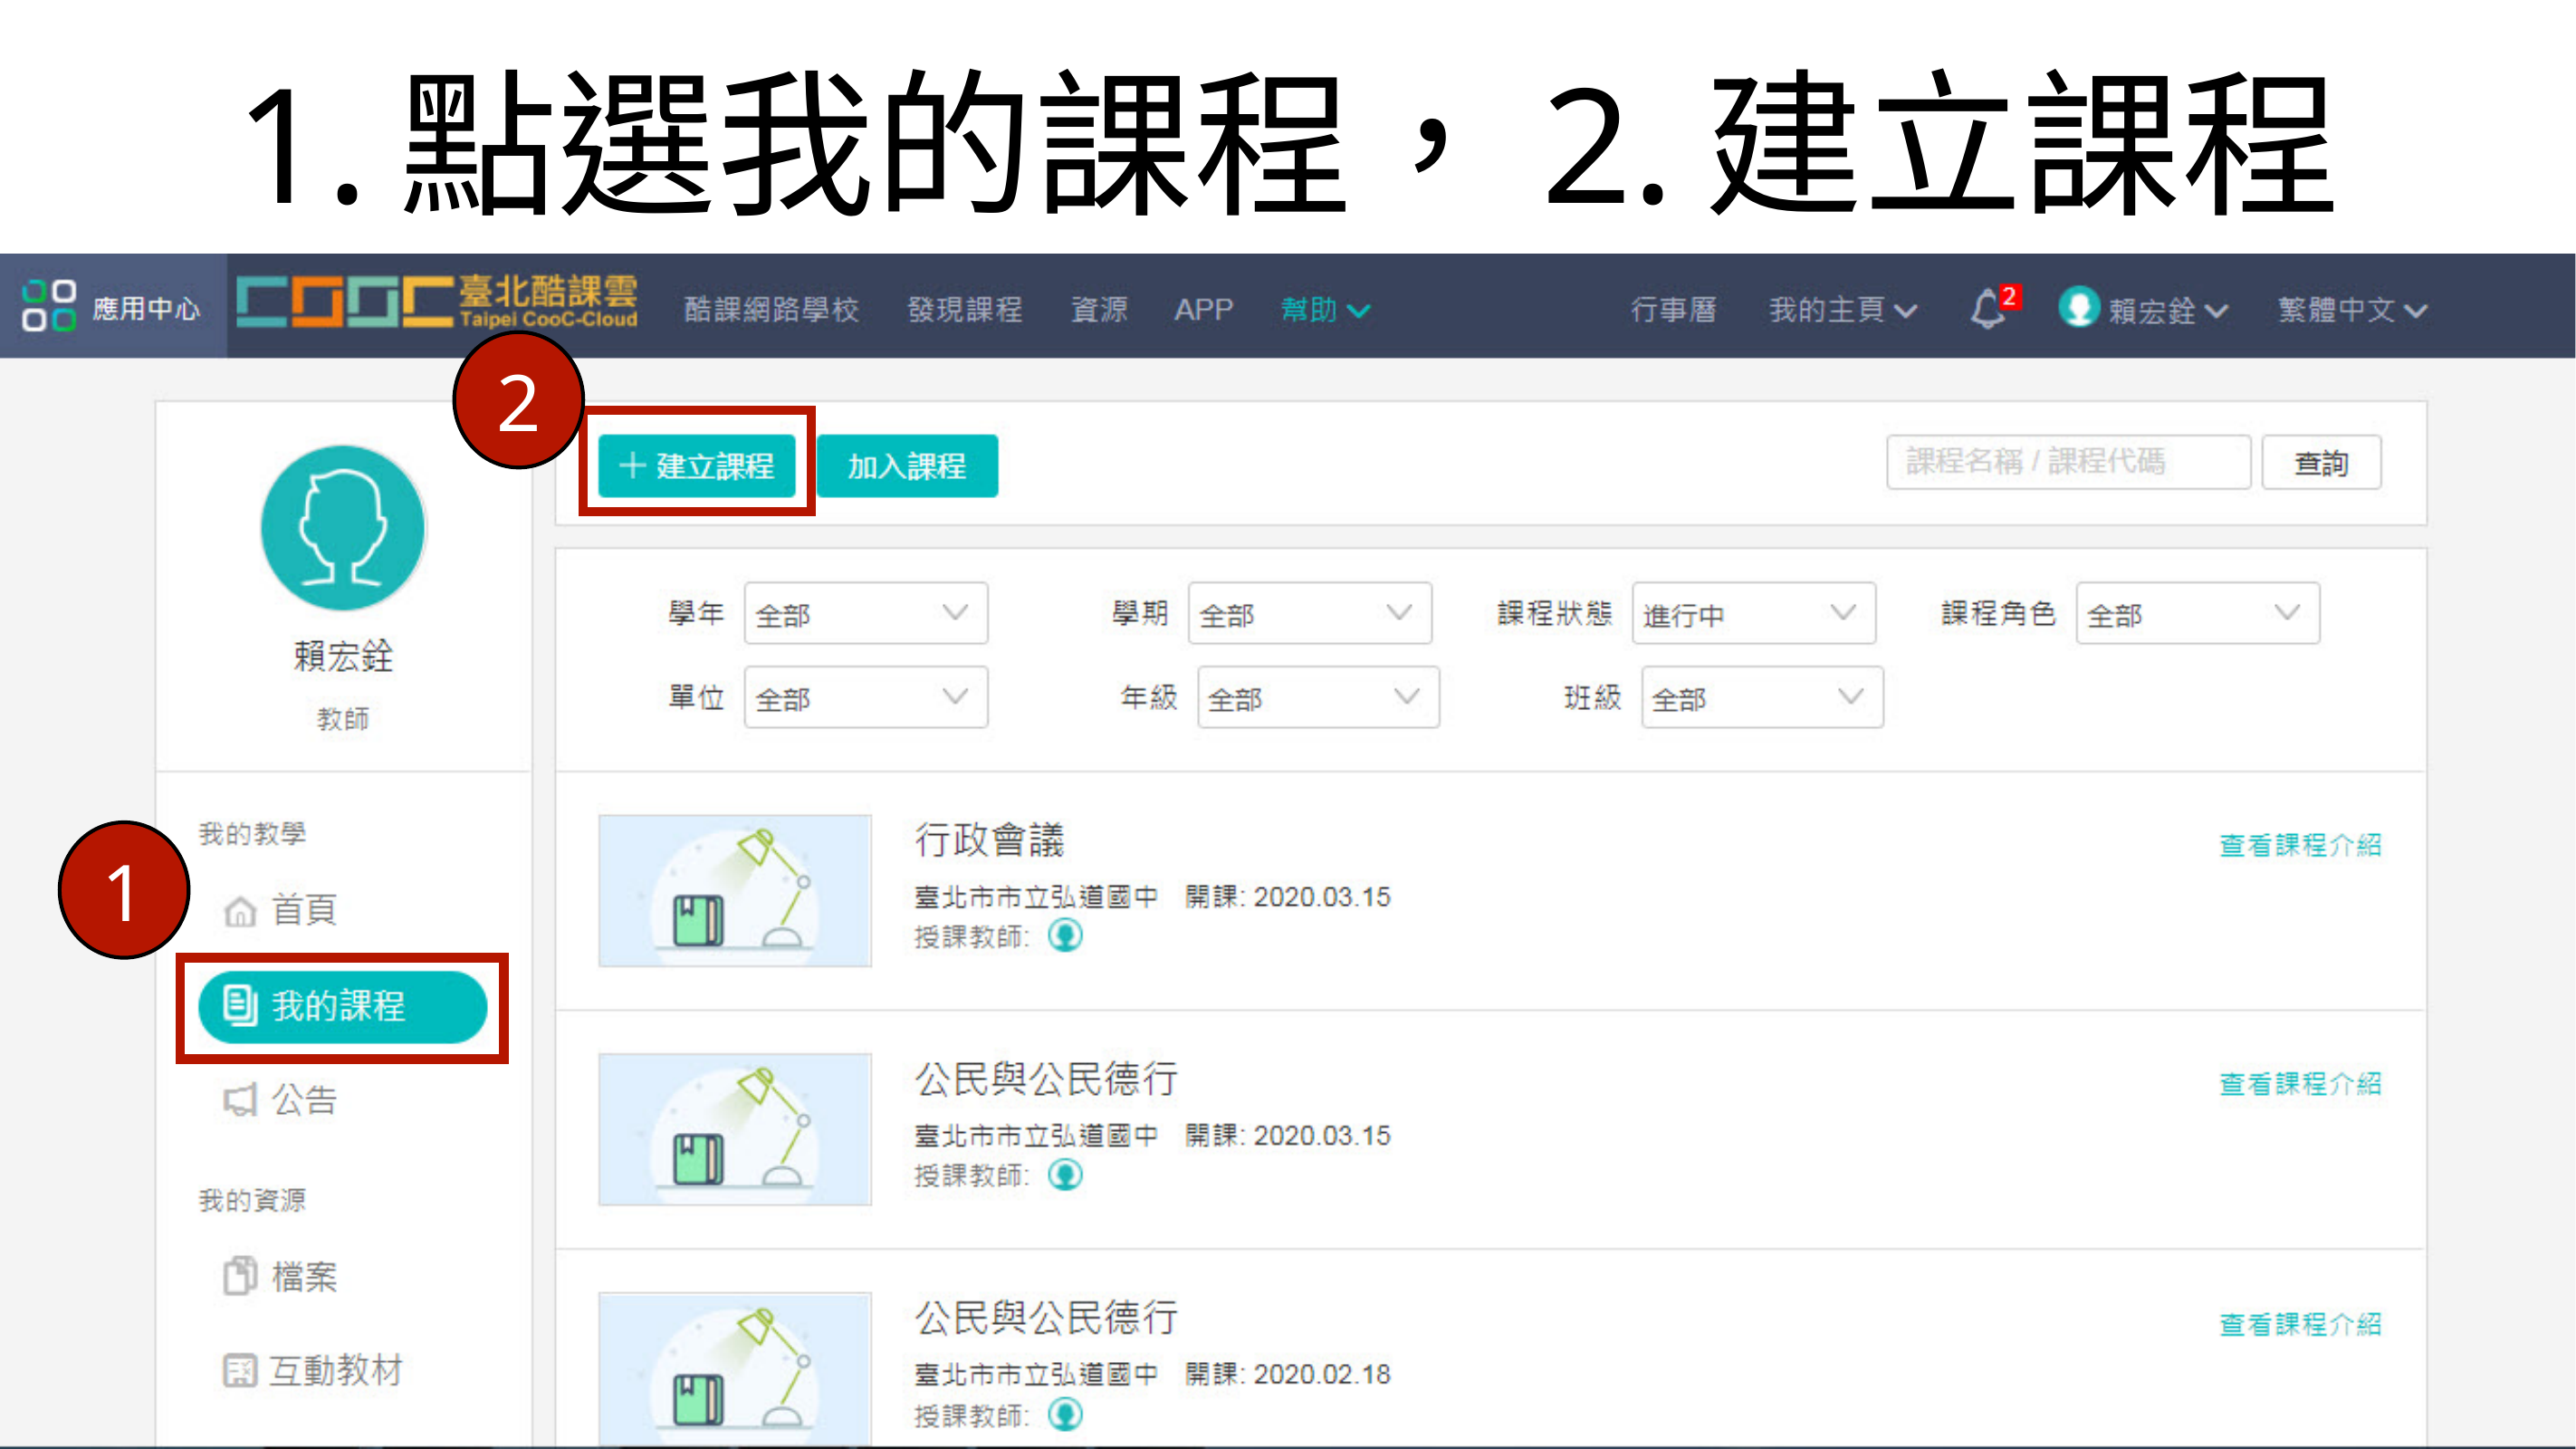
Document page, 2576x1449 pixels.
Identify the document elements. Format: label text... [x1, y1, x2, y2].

title 1.點選我的課程，2.建立課程 [113, 34, 2463, 245]
text_box 1 [59, 821, 189, 958]
picture [0, 254, 2576, 1449]
text_box 2 [454, 331, 584, 468]
